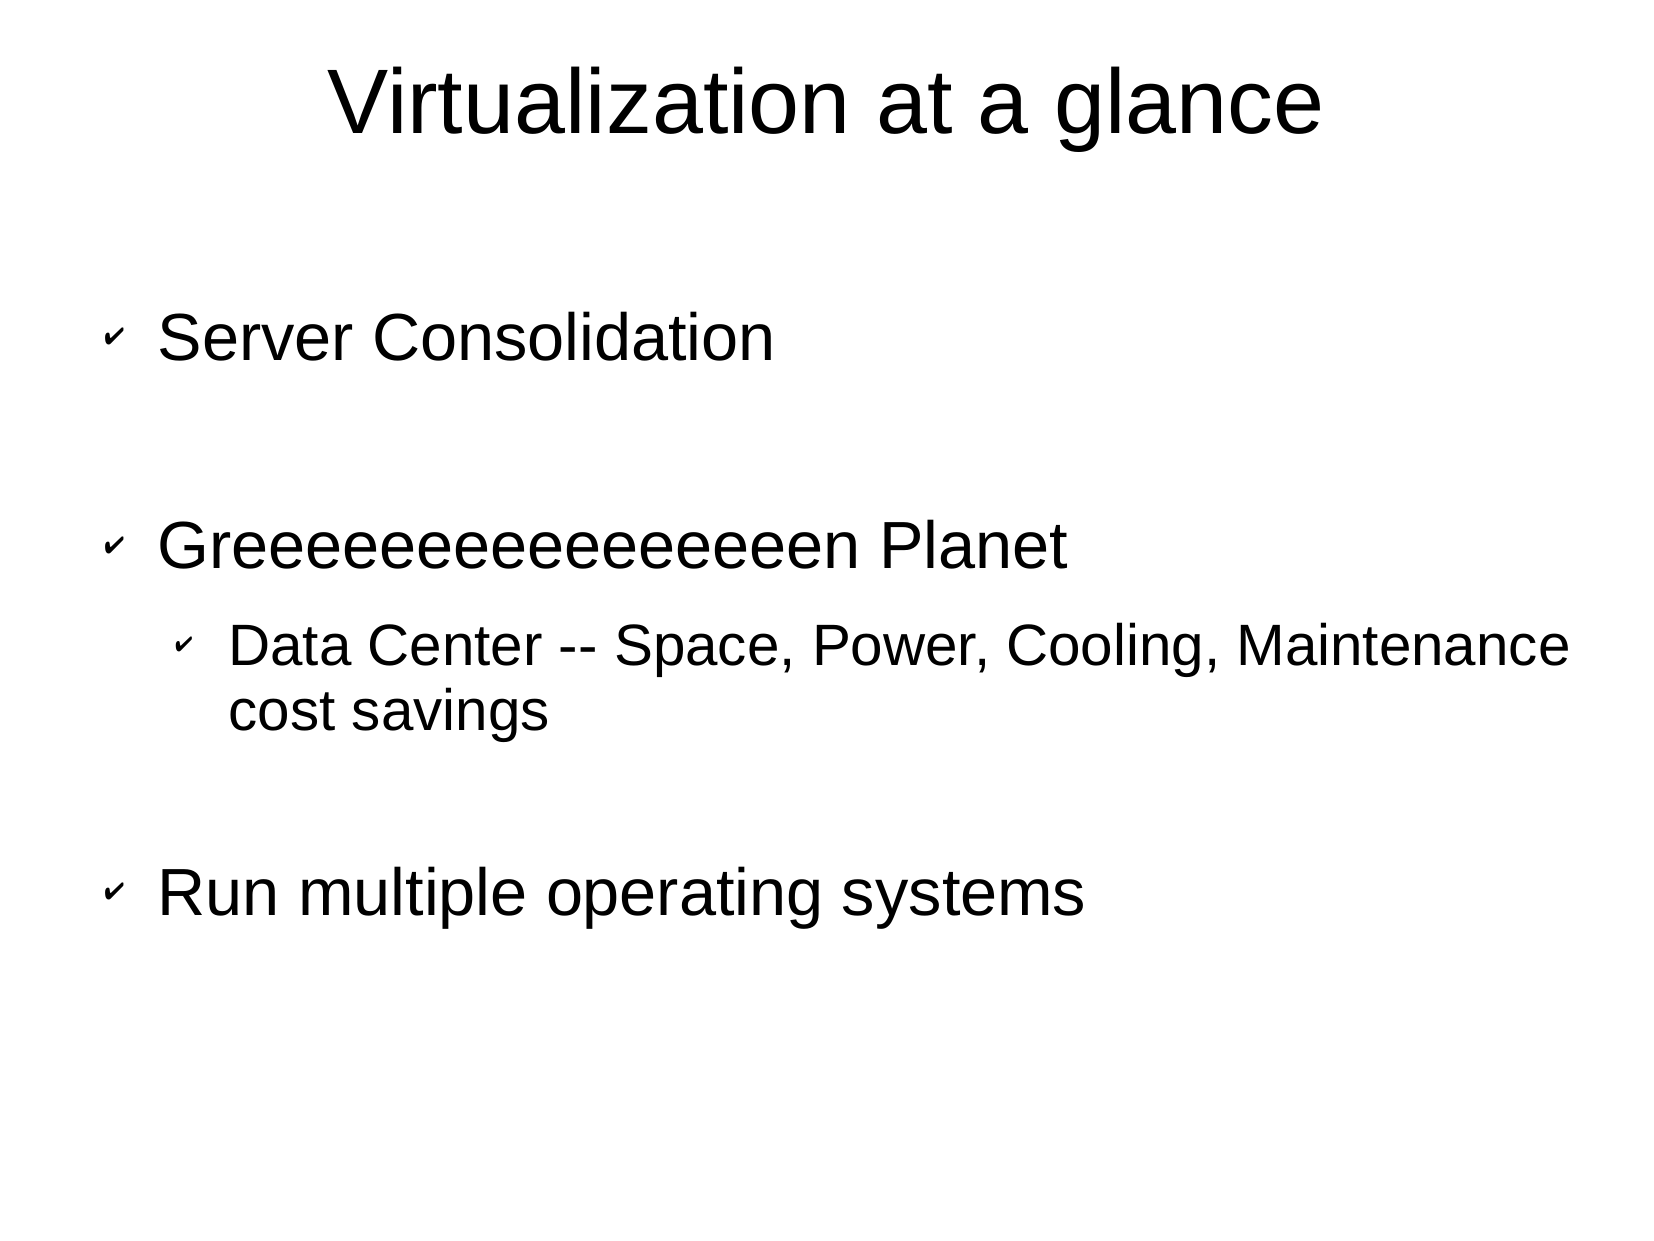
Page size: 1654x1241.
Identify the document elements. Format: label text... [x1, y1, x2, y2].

title Virtualization at a glance [82, 49, 1571, 257]
list Server Consolidation Greeeeeeeeeeeeeeeen Planet Data Center -- Space, Power, Cooling, Maintenance cost savings Run multiple operating systems [86, 300, 1576, 1119]
